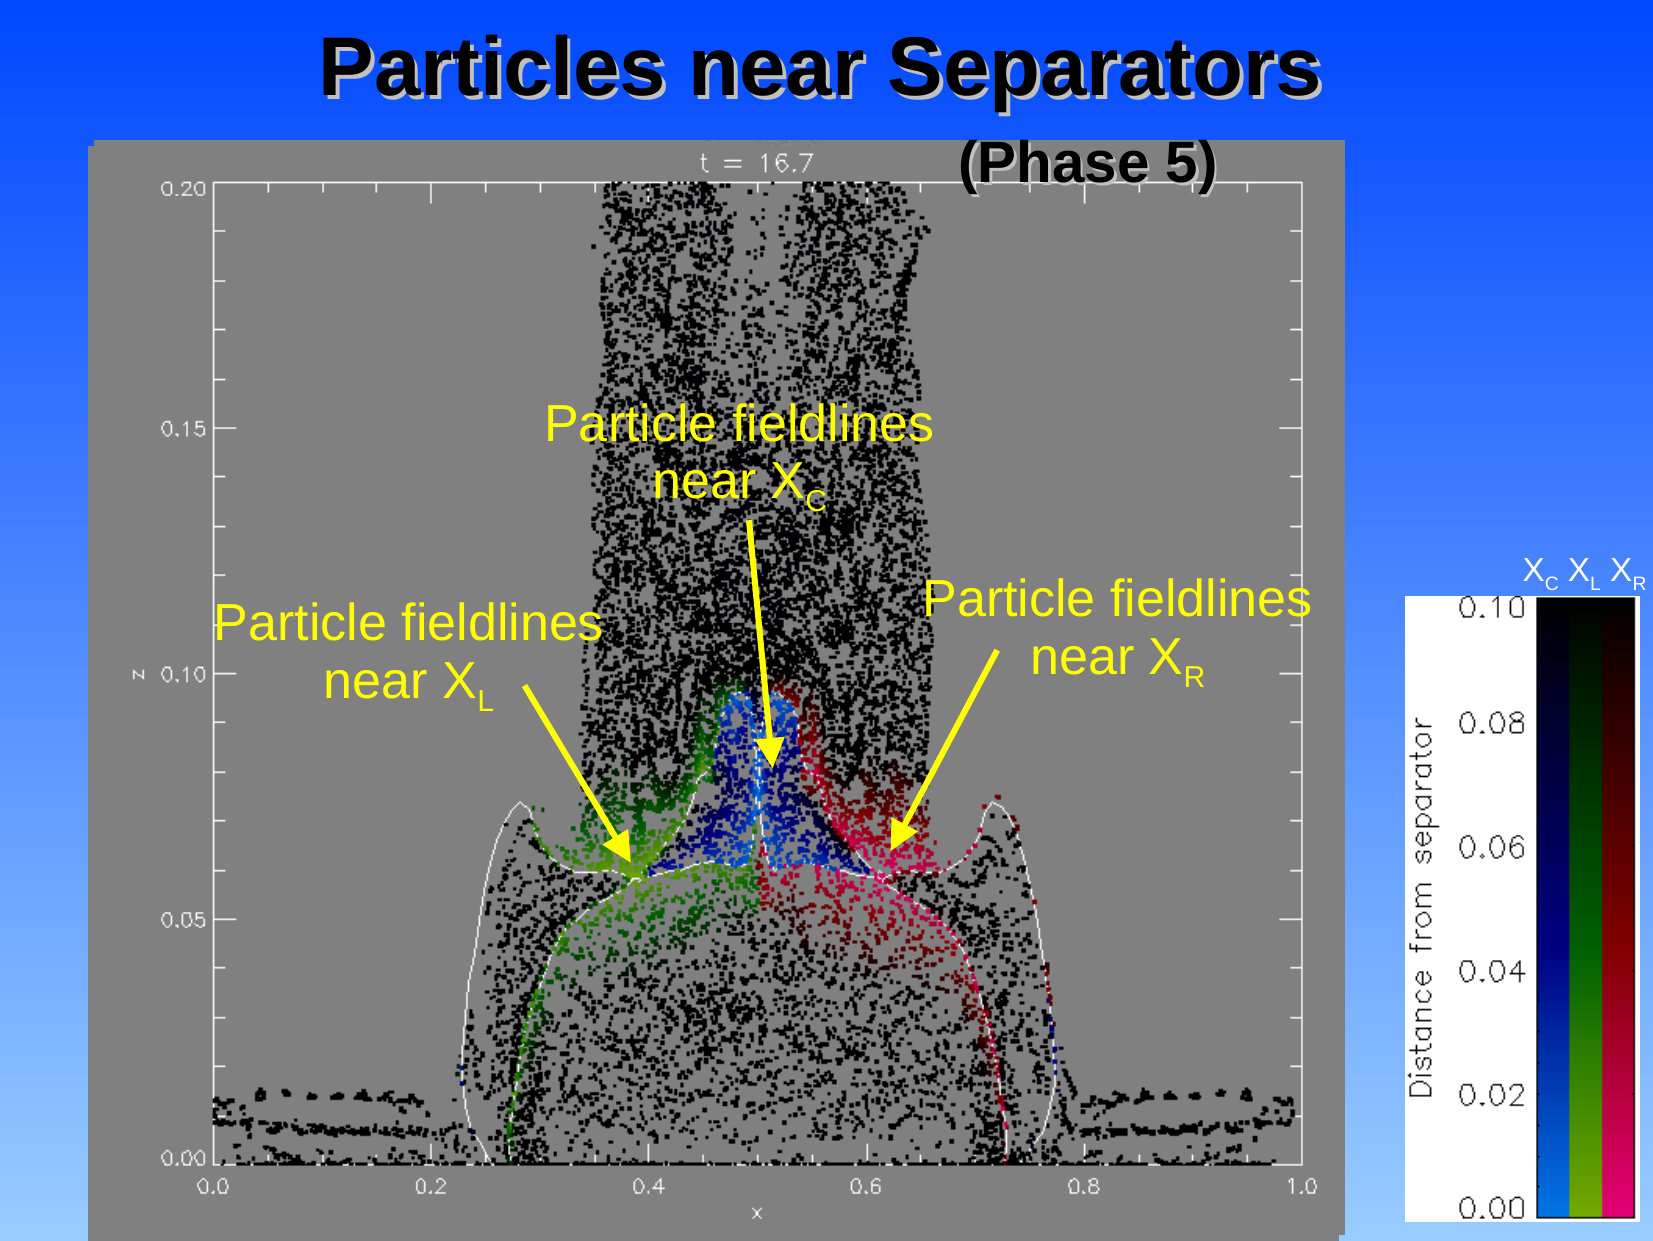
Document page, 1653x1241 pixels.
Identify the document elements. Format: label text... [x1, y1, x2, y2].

picture [88, 207, 1345, 1241]
title Particles near Separators (Phase 5) [88, 19, 1577, 207]
text_box Particle fieldlines near XL [198, 589, 620, 721]
text_box XC XL XR [1507, 544, 1653, 600]
text_box Particle fieldlines near XR [907, 566, 1328, 698]
picture [1405, 596, 1640, 1222]
text_box Particle fieldlines near XC [529, 390, 950, 522]
